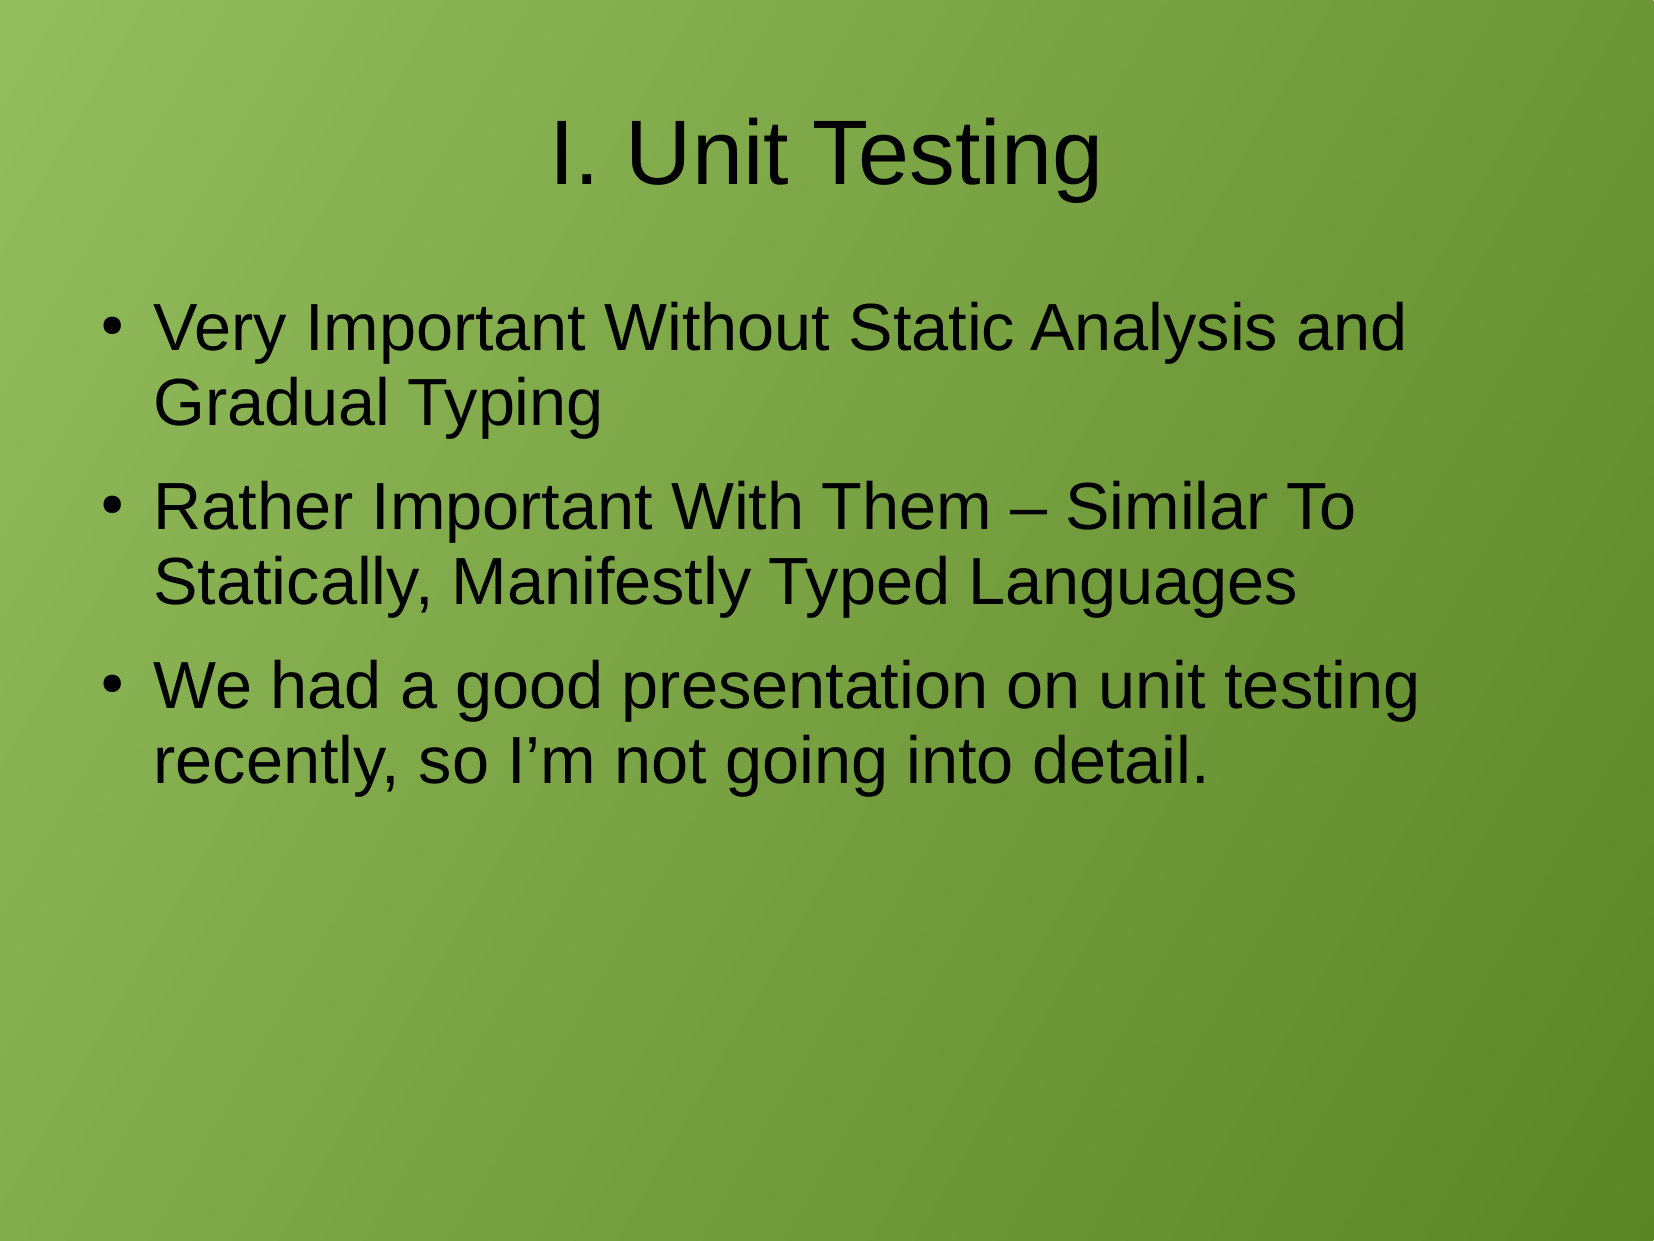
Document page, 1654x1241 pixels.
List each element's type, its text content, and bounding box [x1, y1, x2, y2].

list Very Important Without Static Analysis and Gradual Typing Rather Important With Them – Similar To Statically, Manifestly Typed Languages We had a good presentation on unit testing recently, so I’m not going into detail. [82, 290, 1571, 1010]
title I. Unit Testing [82, 49, 1571, 257]
